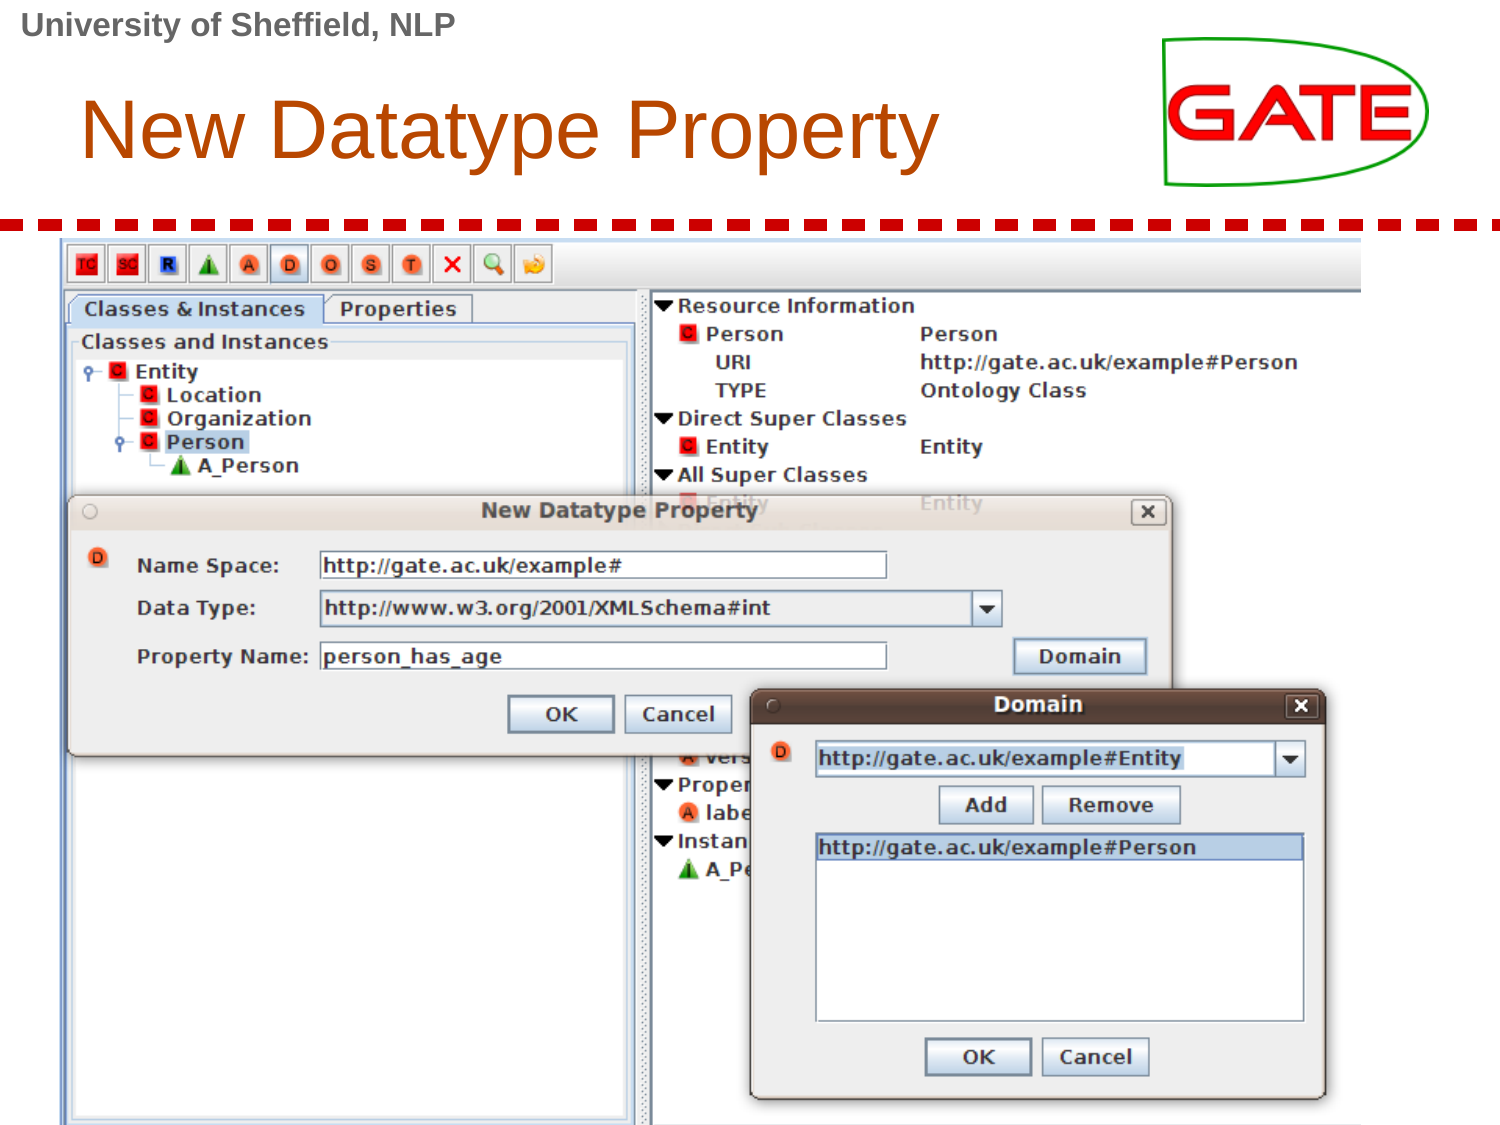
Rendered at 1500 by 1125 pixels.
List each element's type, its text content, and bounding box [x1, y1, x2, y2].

picture [1162, 37, 1429, 187]
title New Datatype Property [79, 62, 1149, 197]
picture [59, 238, 1361, 1125]
